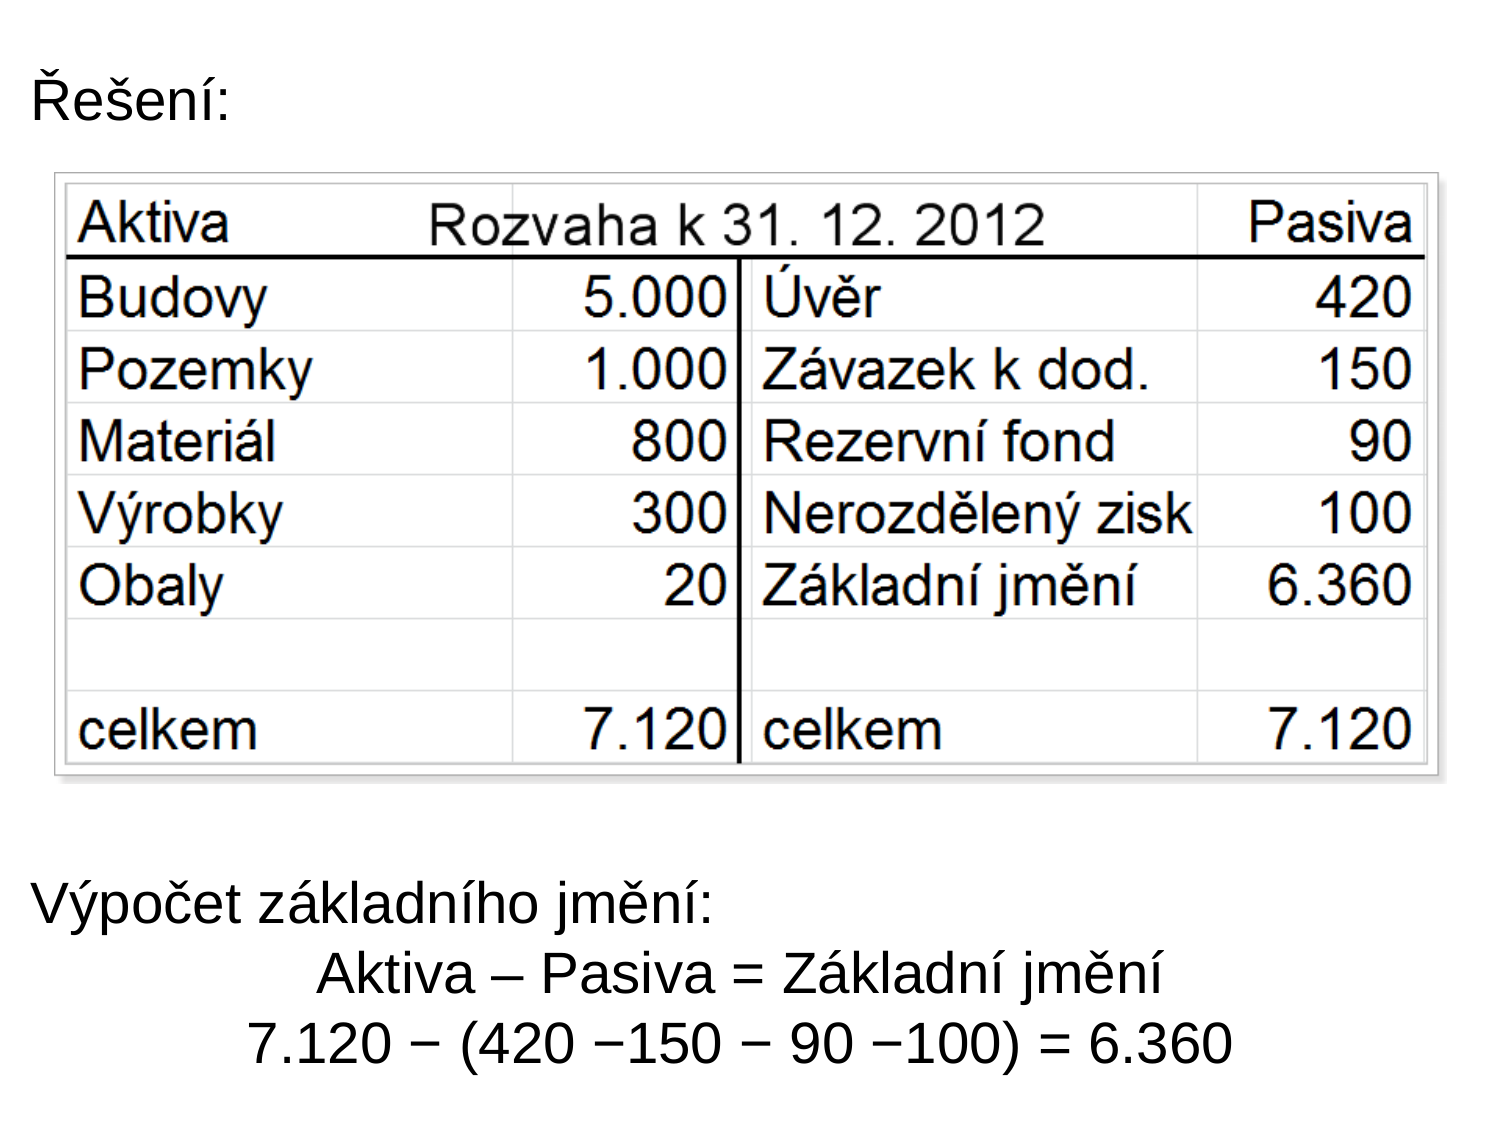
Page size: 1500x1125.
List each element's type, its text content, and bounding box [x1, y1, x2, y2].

picture [54, 172, 1447, 784]
text_box Řešení: [1, 54, 1500, 141]
text_box Výpočet základního jmění: Aktiva – Pasiva = Základní jmění 7.120 − (420 −150 − 90 −100) = 6.360 [0, 857, 1499, 1084]
